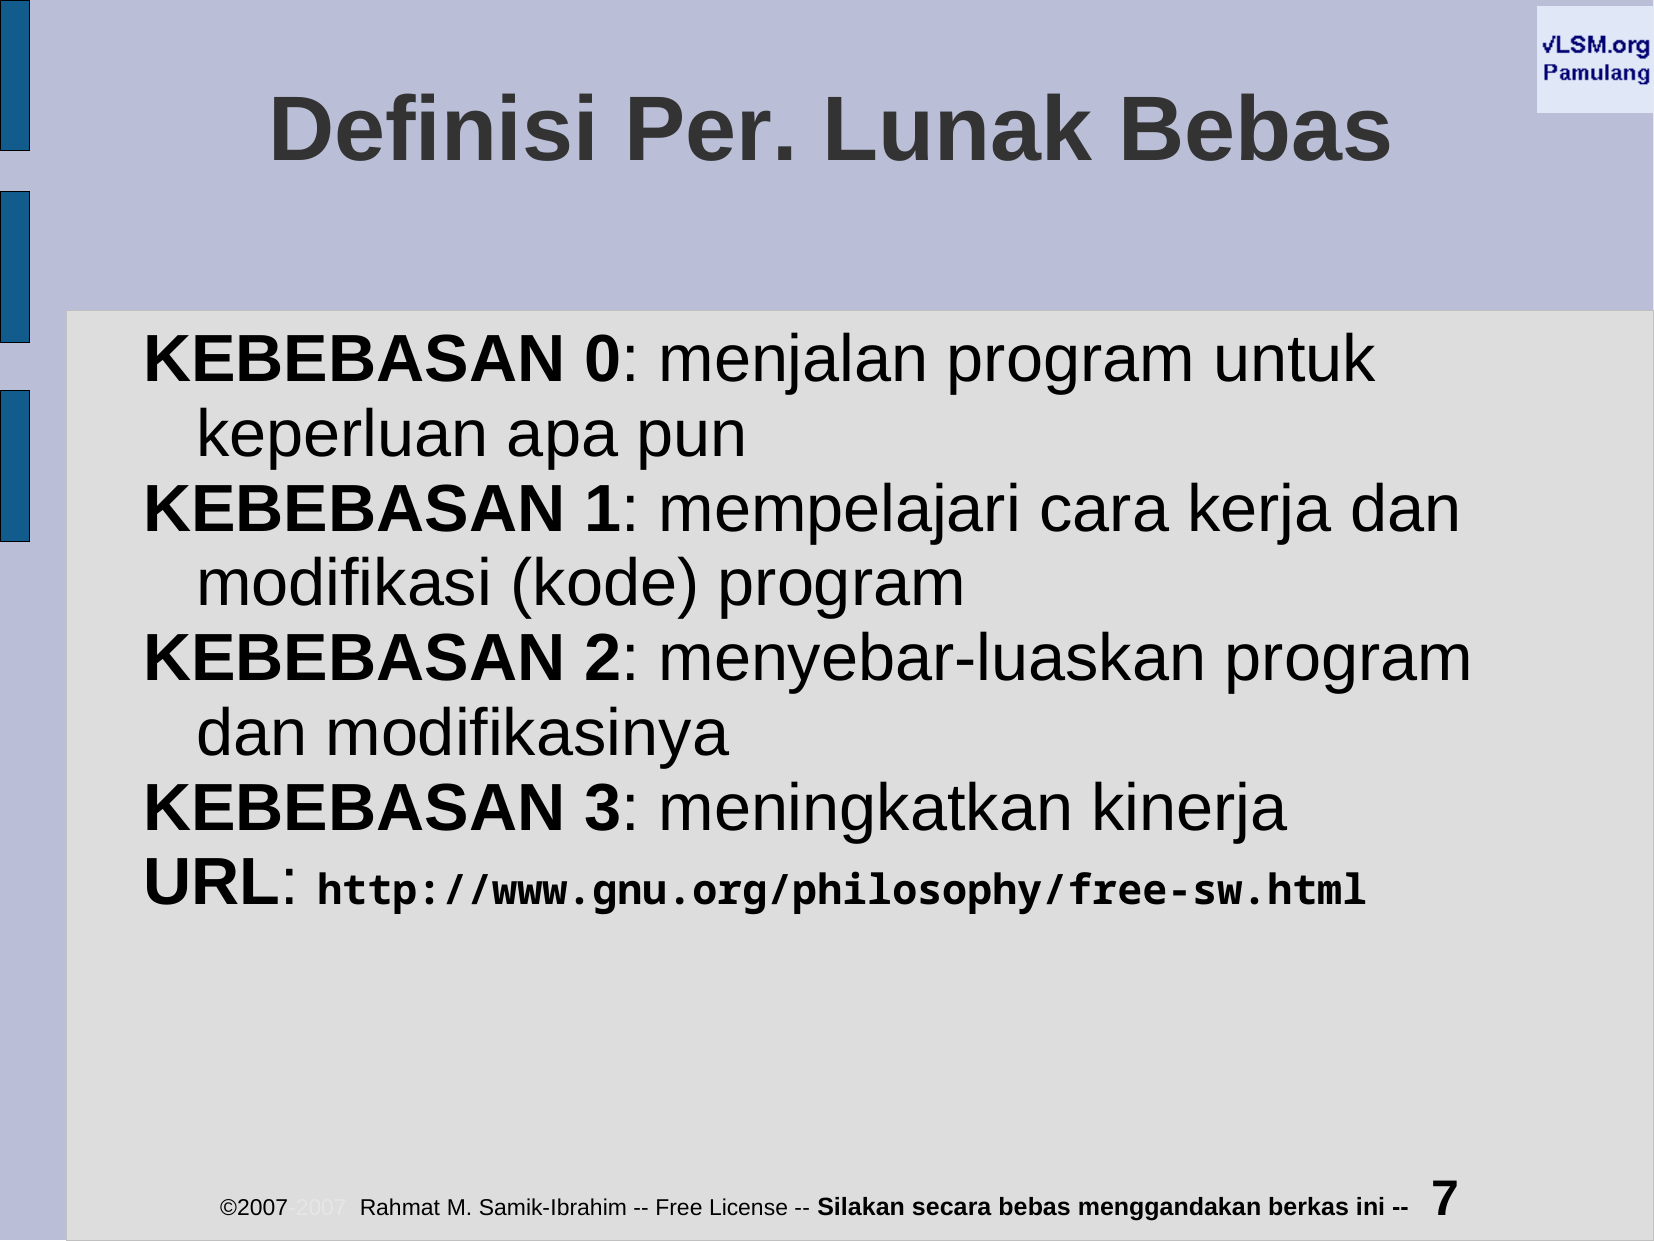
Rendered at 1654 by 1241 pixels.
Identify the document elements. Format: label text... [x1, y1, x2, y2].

list KEBEBASAN 0: menjalan program untuk keperluan apa pun KEBEBASAN 1: mempelajari cara kerja dan modifikasi (kode) program KEBEBASAN 2: menyebar-luaskan program dan modifikasinya KEBEBASAN 3: meningkatkan kinerja URL: http://www.gnu.org/philosophy/free-sw.html [125, 320, 1538, 1088]
picture [1537, 6, 1654, 113]
title Definisi Per. Lunak Bebas [125, 32, 1538, 226]
